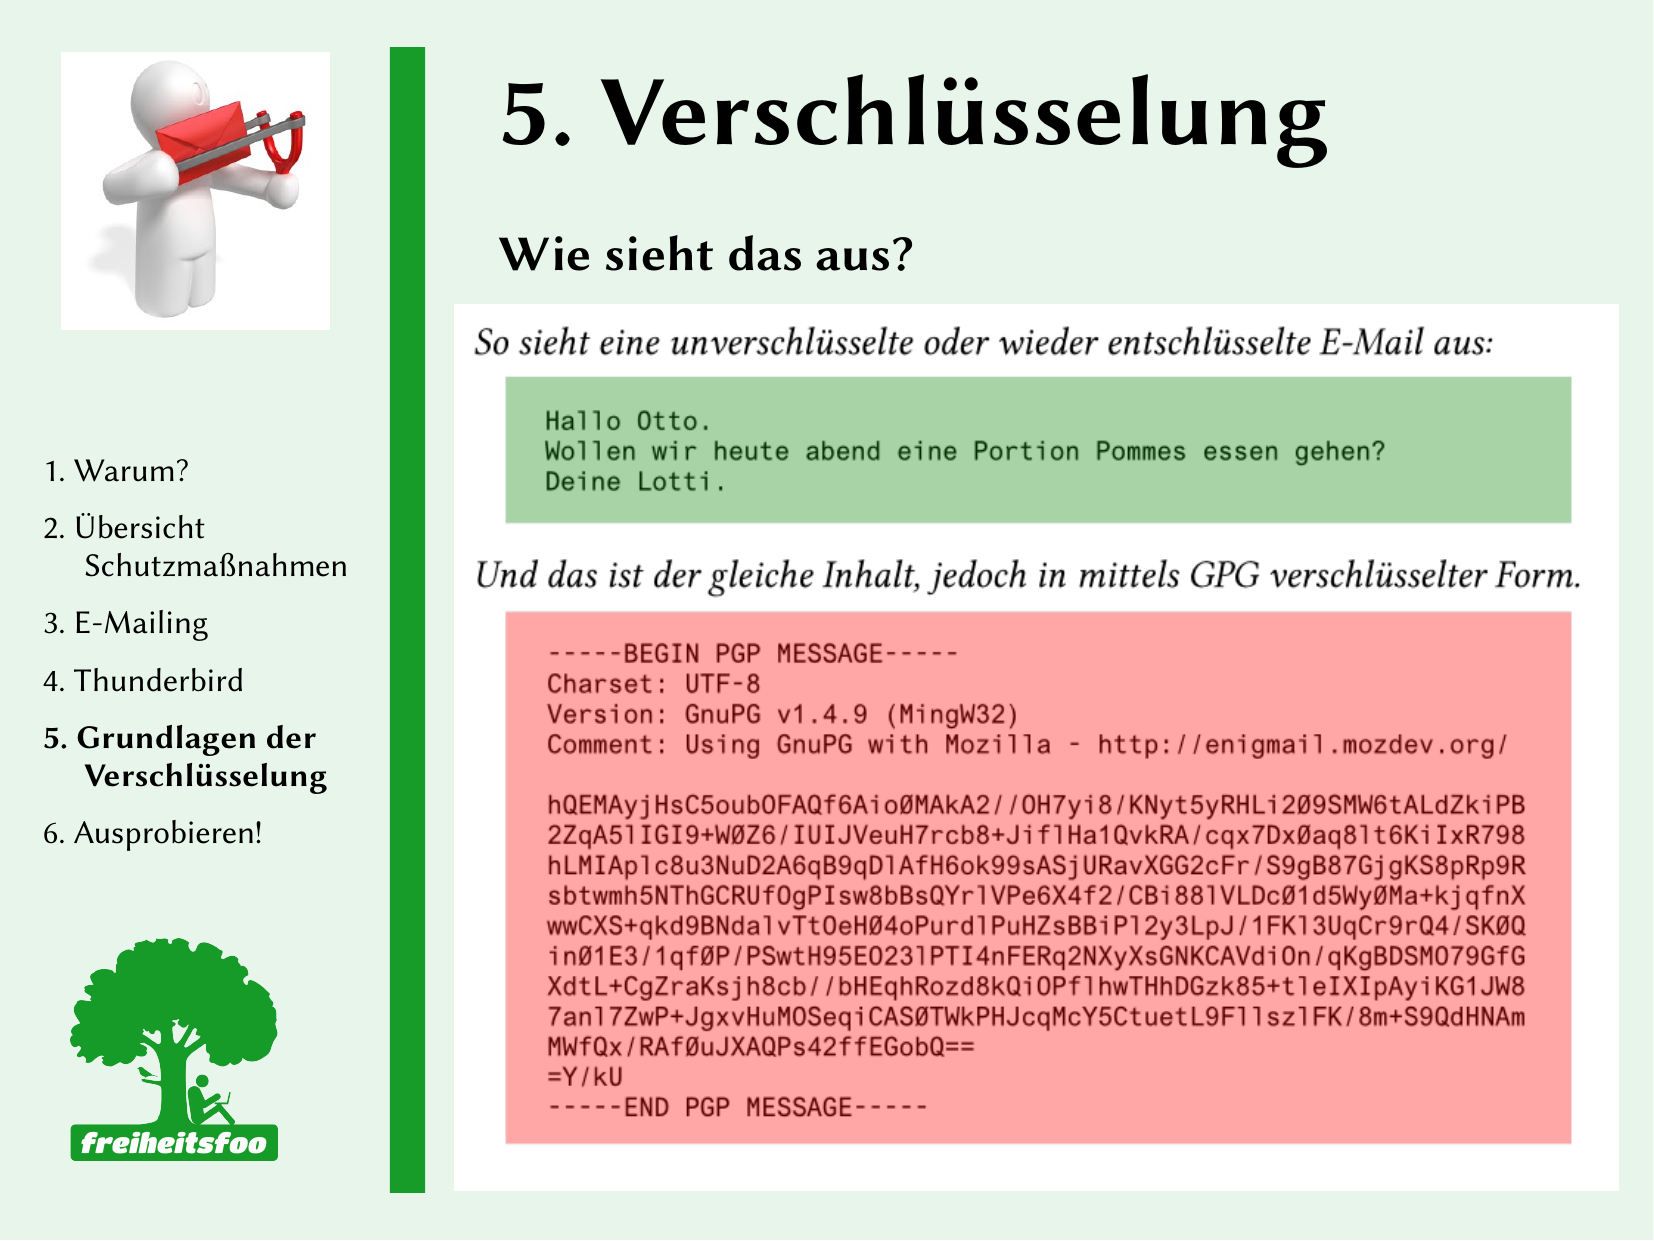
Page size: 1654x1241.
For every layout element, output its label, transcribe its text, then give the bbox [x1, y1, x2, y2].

text_box 1. Warum? 2. Übersicht Schutzmaßnahmen 3. E-Mailing 4. Thunderbird 5. Grundlagen der Verschlüsselung 6. Ausprobieren! [28, 444, 395, 859]
text_box 5. Verschlüsselung Wie sieht das aus? [484, 47, 1607, 291]
picture [454, 304, 1619, 1191]
text_box [389, 47, 426, 1193]
picture [61, 52, 330, 330]
picture [70, 938, 278, 1162]
